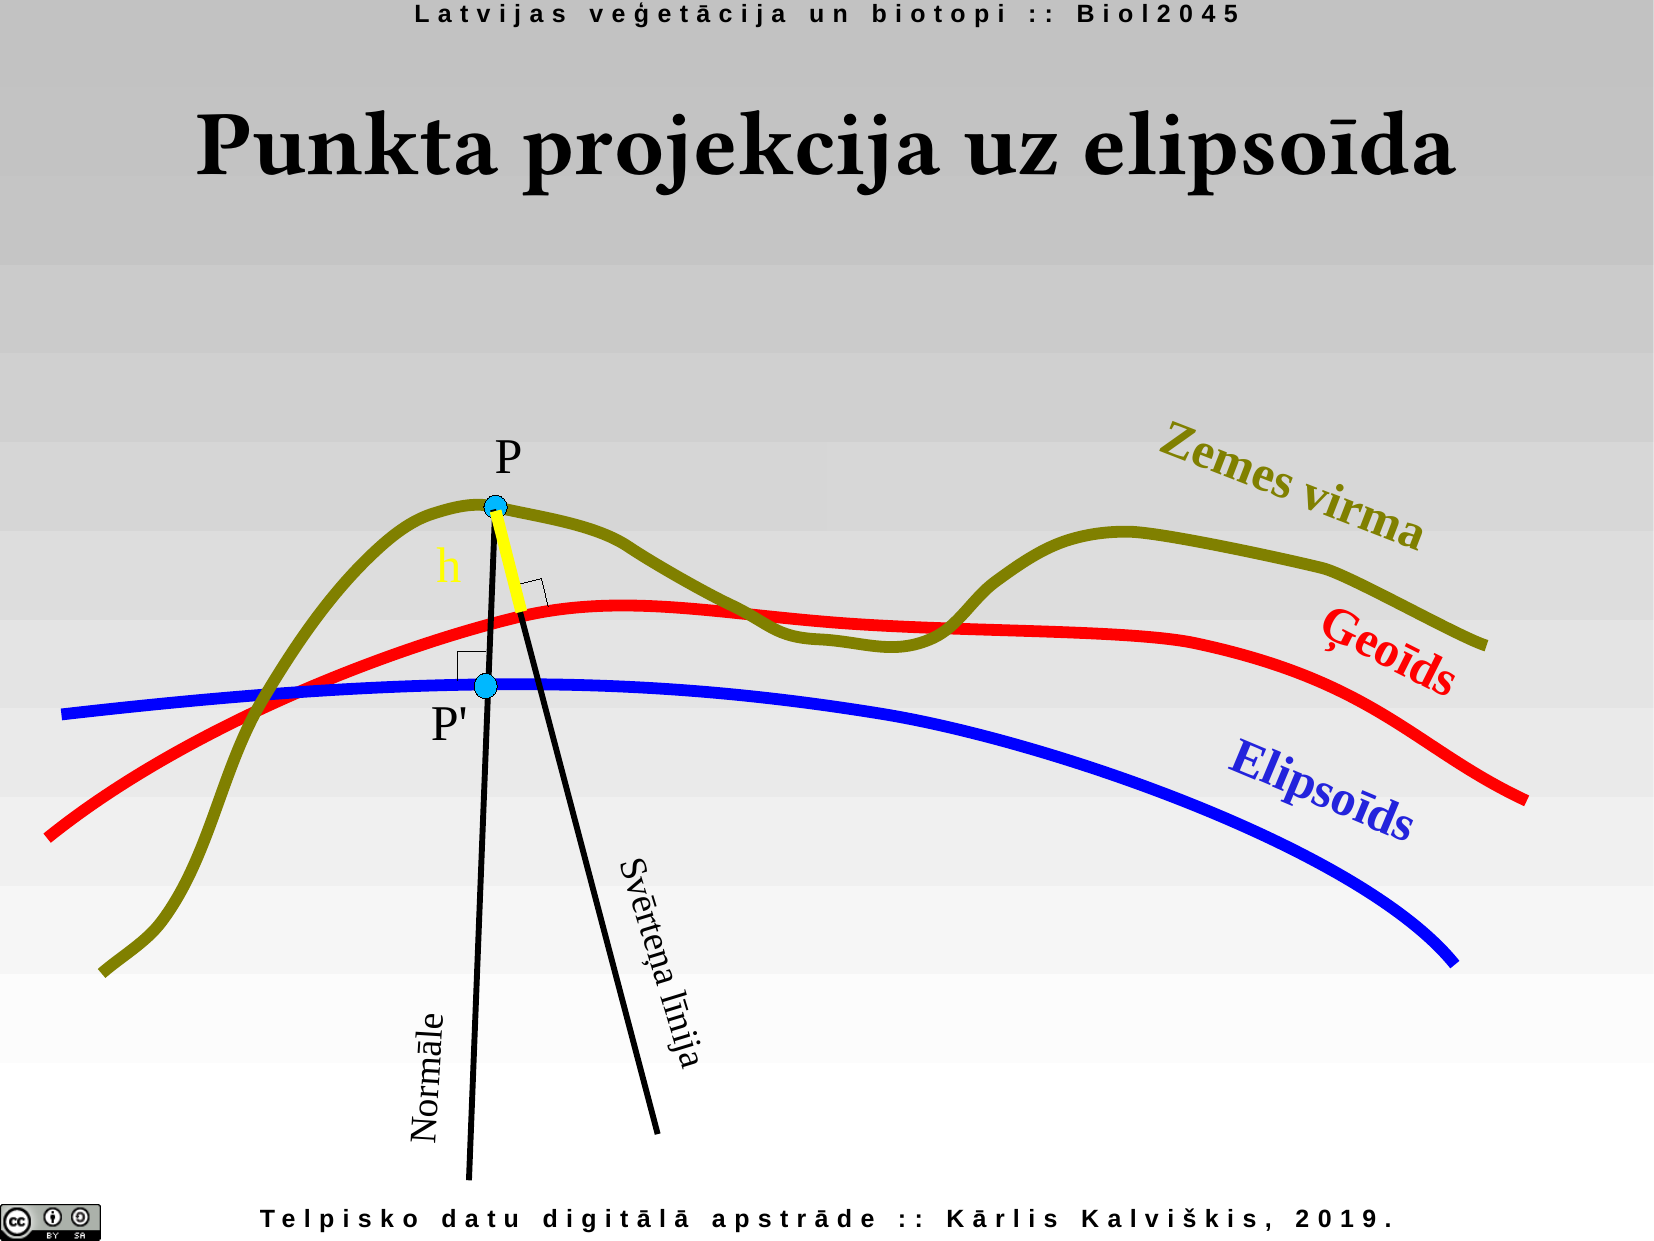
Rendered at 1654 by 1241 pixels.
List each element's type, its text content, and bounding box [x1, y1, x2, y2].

title Punkta projekcija uz elipsoīda [0, 1, 1654, 287]
text_box Zemes virma [1144, 409, 1544, 631]
text_box P' [430, 696, 484, 774]
text_box [474, 673, 498, 699]
text_box Normāle [401, 963, 471, 1147]
picture [0, 287, 1654, 1241]
text_box h [436, 538, 462, 594]
text_box Ģeoīds [1299, 592, 1527, 762]
text_box P [494, 428, 536, 507]
text_box Elipsoīds [1213, 727, 1510, 914]
text_box [483, 495, 508, 518]
text_box Svērteņa līnija [595, 852, 741, 1164]
